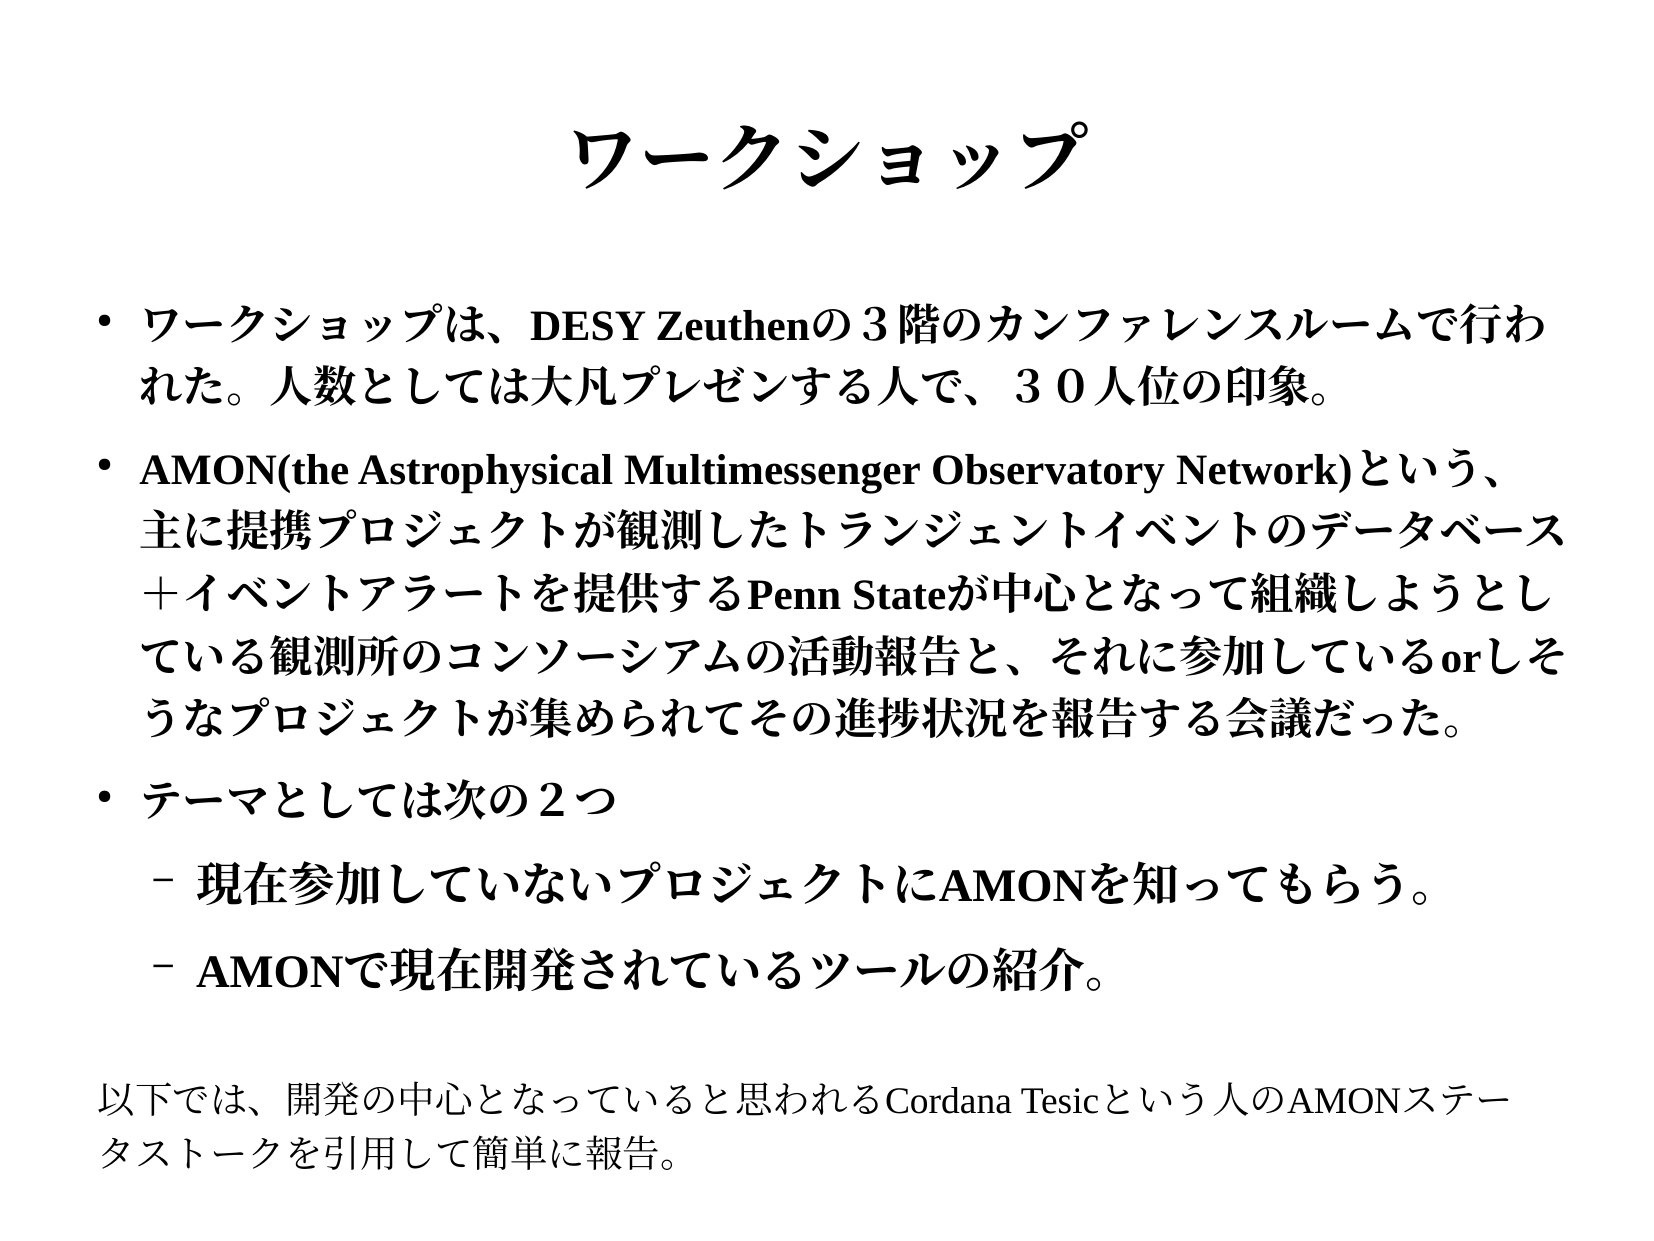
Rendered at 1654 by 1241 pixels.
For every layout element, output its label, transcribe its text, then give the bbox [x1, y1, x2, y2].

title ワークショップ [82, 49, 1571, 257]
text_box 以下では、開発の中心となっていると思われるCordana Tesicという人のAMONステータストークを引用して簡単に報告。 [82, 1062, 1560, 1153]
list ワークショップは、DESY Zeuthenの３階のカンファレンスルームで行われた。人数としては大凡プレゼンする人で、３０人位の印象。 AMON(the Astrophysical Multimessenger Observatory Network)という、主に提携プロジェクトが観測したトランジェントイベントのデータベース＋イベントアラートを提供するPenn Stateが中心となって組織しようとしている観測所のコンソーシアムの活動報告と、それに参加しているorしそうなプロジェクトが集められてその進捗状況を報告する会議だった。 テーマとしては次の２つ 現在参加していないプロジェクトにAMONを知ってもらう。 AMONで現在開発されているツールの紹介。 [82, 290, 1571, 1010]
